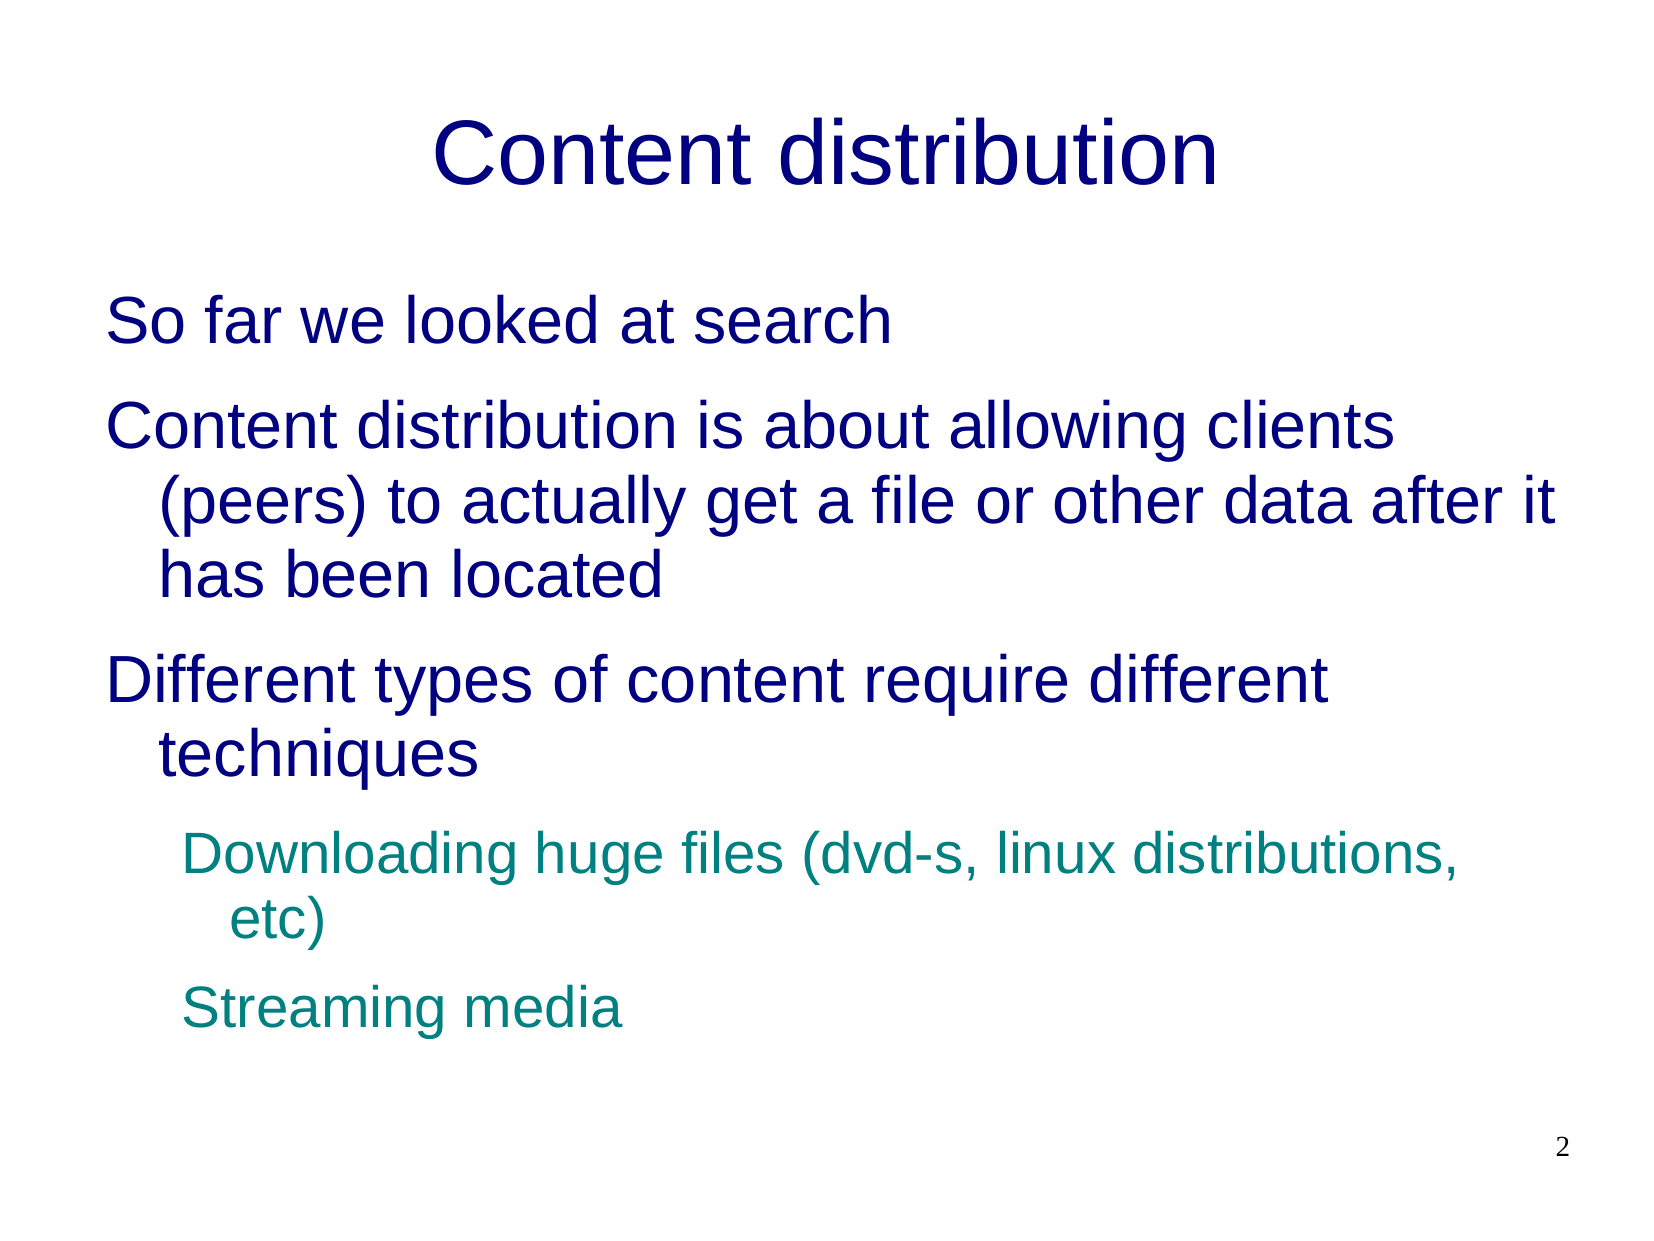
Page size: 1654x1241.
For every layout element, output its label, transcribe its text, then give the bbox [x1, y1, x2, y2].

title Content distribution [82, 49, 1571, 257]
list So far we looked at search Content distribution is about allowing clients (peers) to actually get a file or other data after it has been located Different types of content require different techniques Downloading huge files (dvd-s, linux distributions, etc) Streaming media [87, 283, 1576, 1088]
